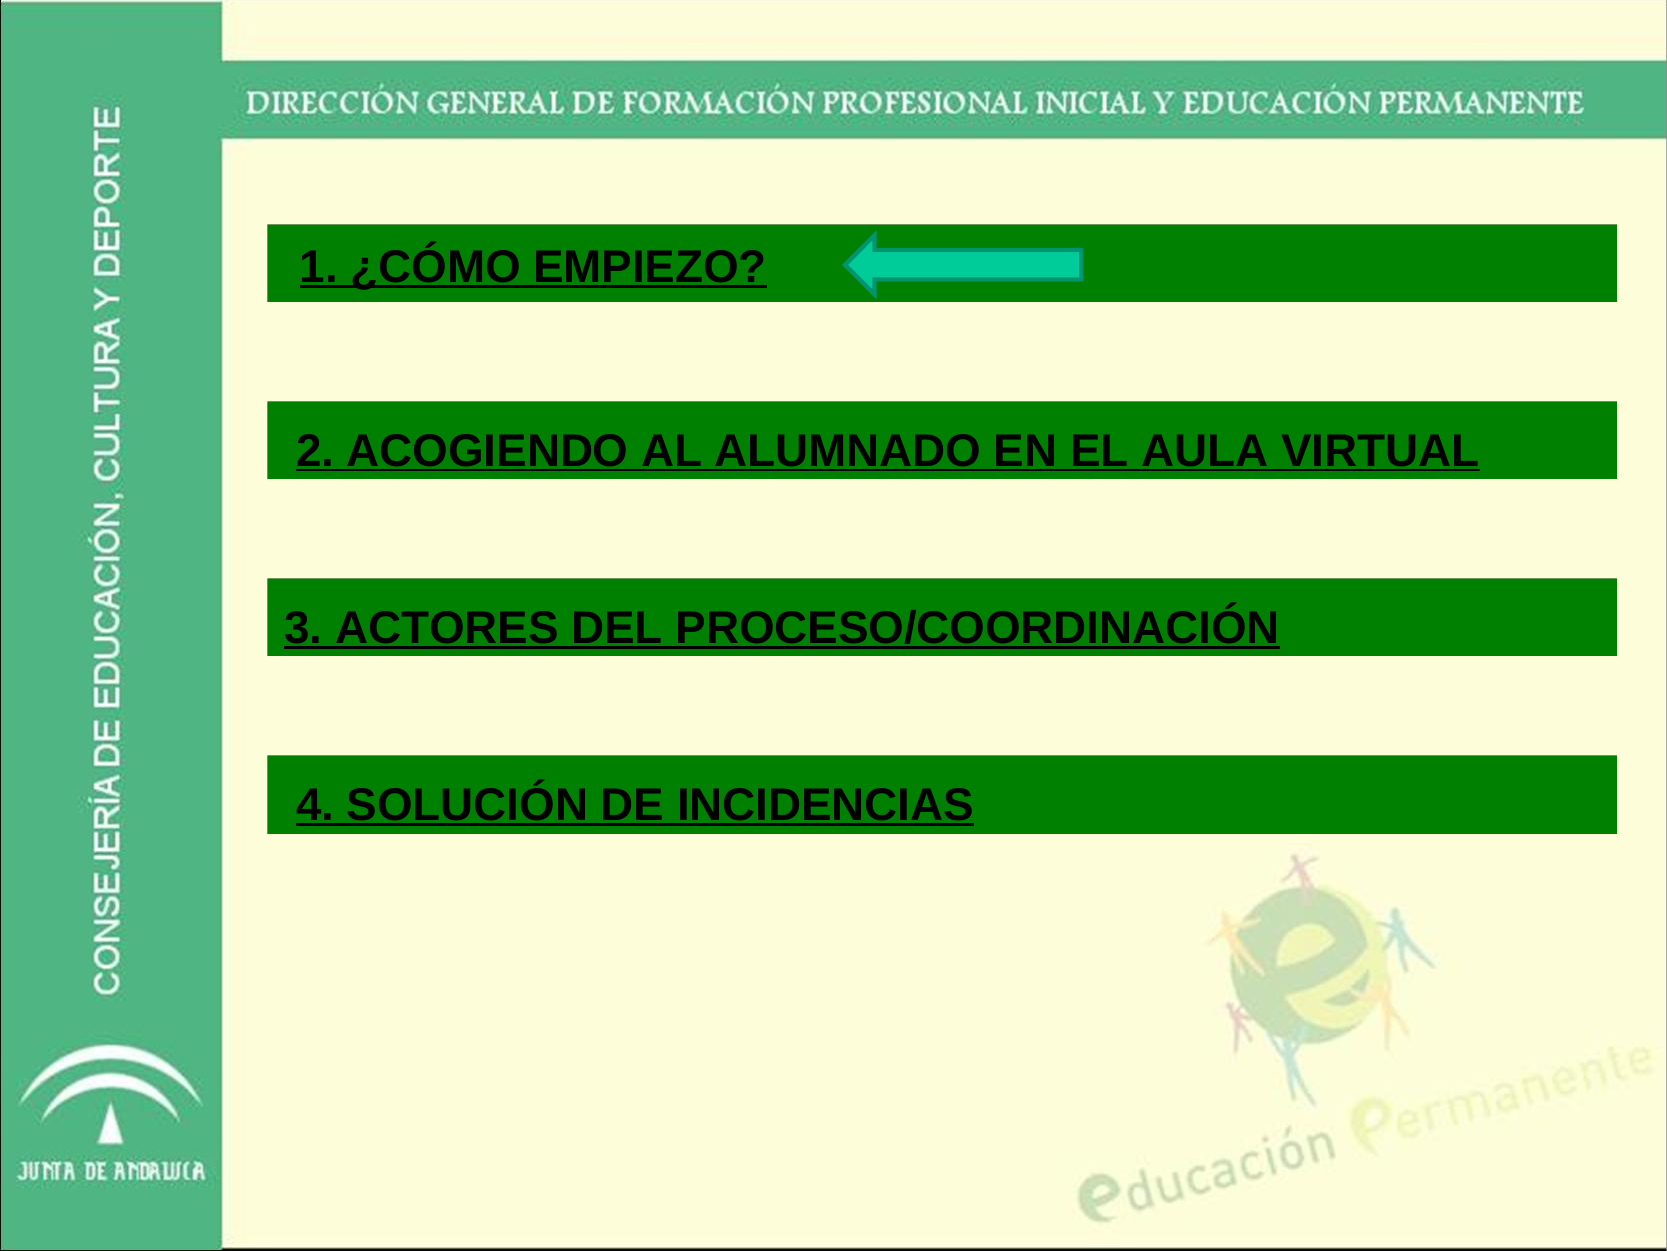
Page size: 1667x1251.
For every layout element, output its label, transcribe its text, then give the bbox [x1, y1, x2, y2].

text_box 3. ACTORES DEL PROCESO/COORDINACIÓN [278, 577, 1607, 650]
text_box 4. SOLUCIÓN DE INCIDENCIAS [289, 754, 1619, 827]
text_box 2. ACOGIENDO AL ALUMNADO EN EL AULA VIRTUAL [289, 400, 1619, 472]
picture [0, 0, 1667, 1251]
text_box 1. ¿CÓMO EMPIEZO? [293, 216, 1622, 288]
